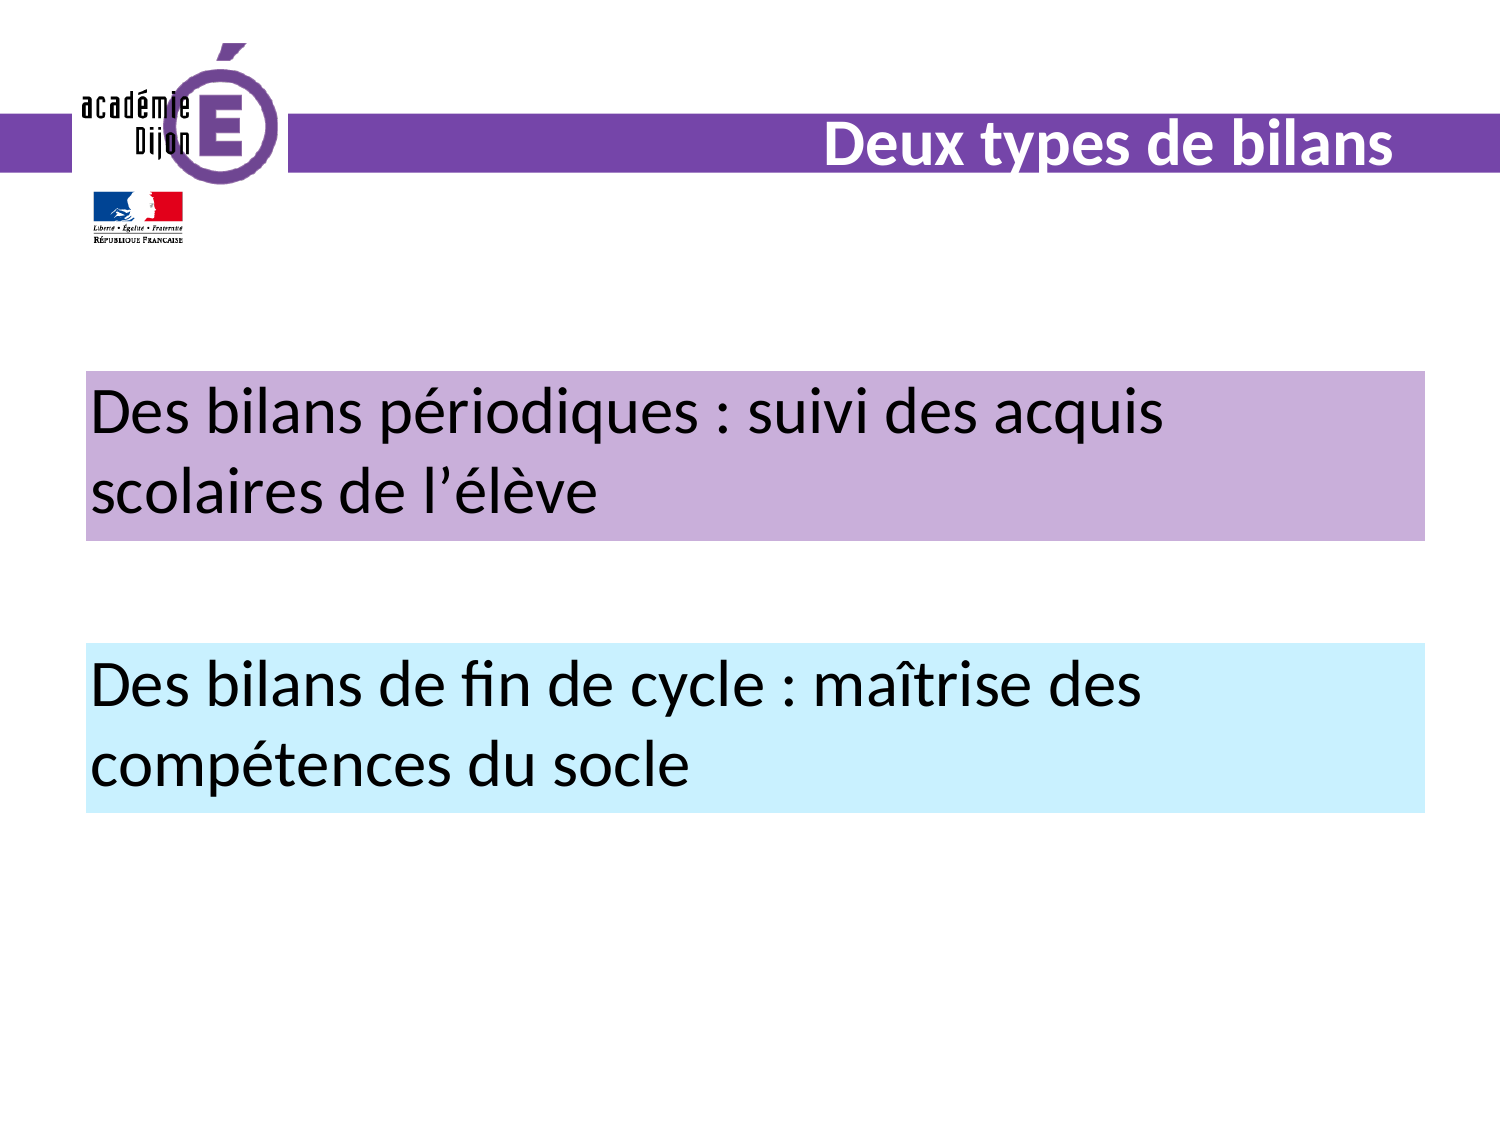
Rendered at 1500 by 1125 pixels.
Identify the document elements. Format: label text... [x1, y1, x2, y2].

picture [82, 43, 278, 243]
text_box Des bilans périodiques : suivi des acquis scolaires de l’élève Des bilans de fin de cycle : maîtrise des compétences du socle [75, 262, 1426, 1005]
text_box Deux types de bilans [360, 45, 1426, 233]
